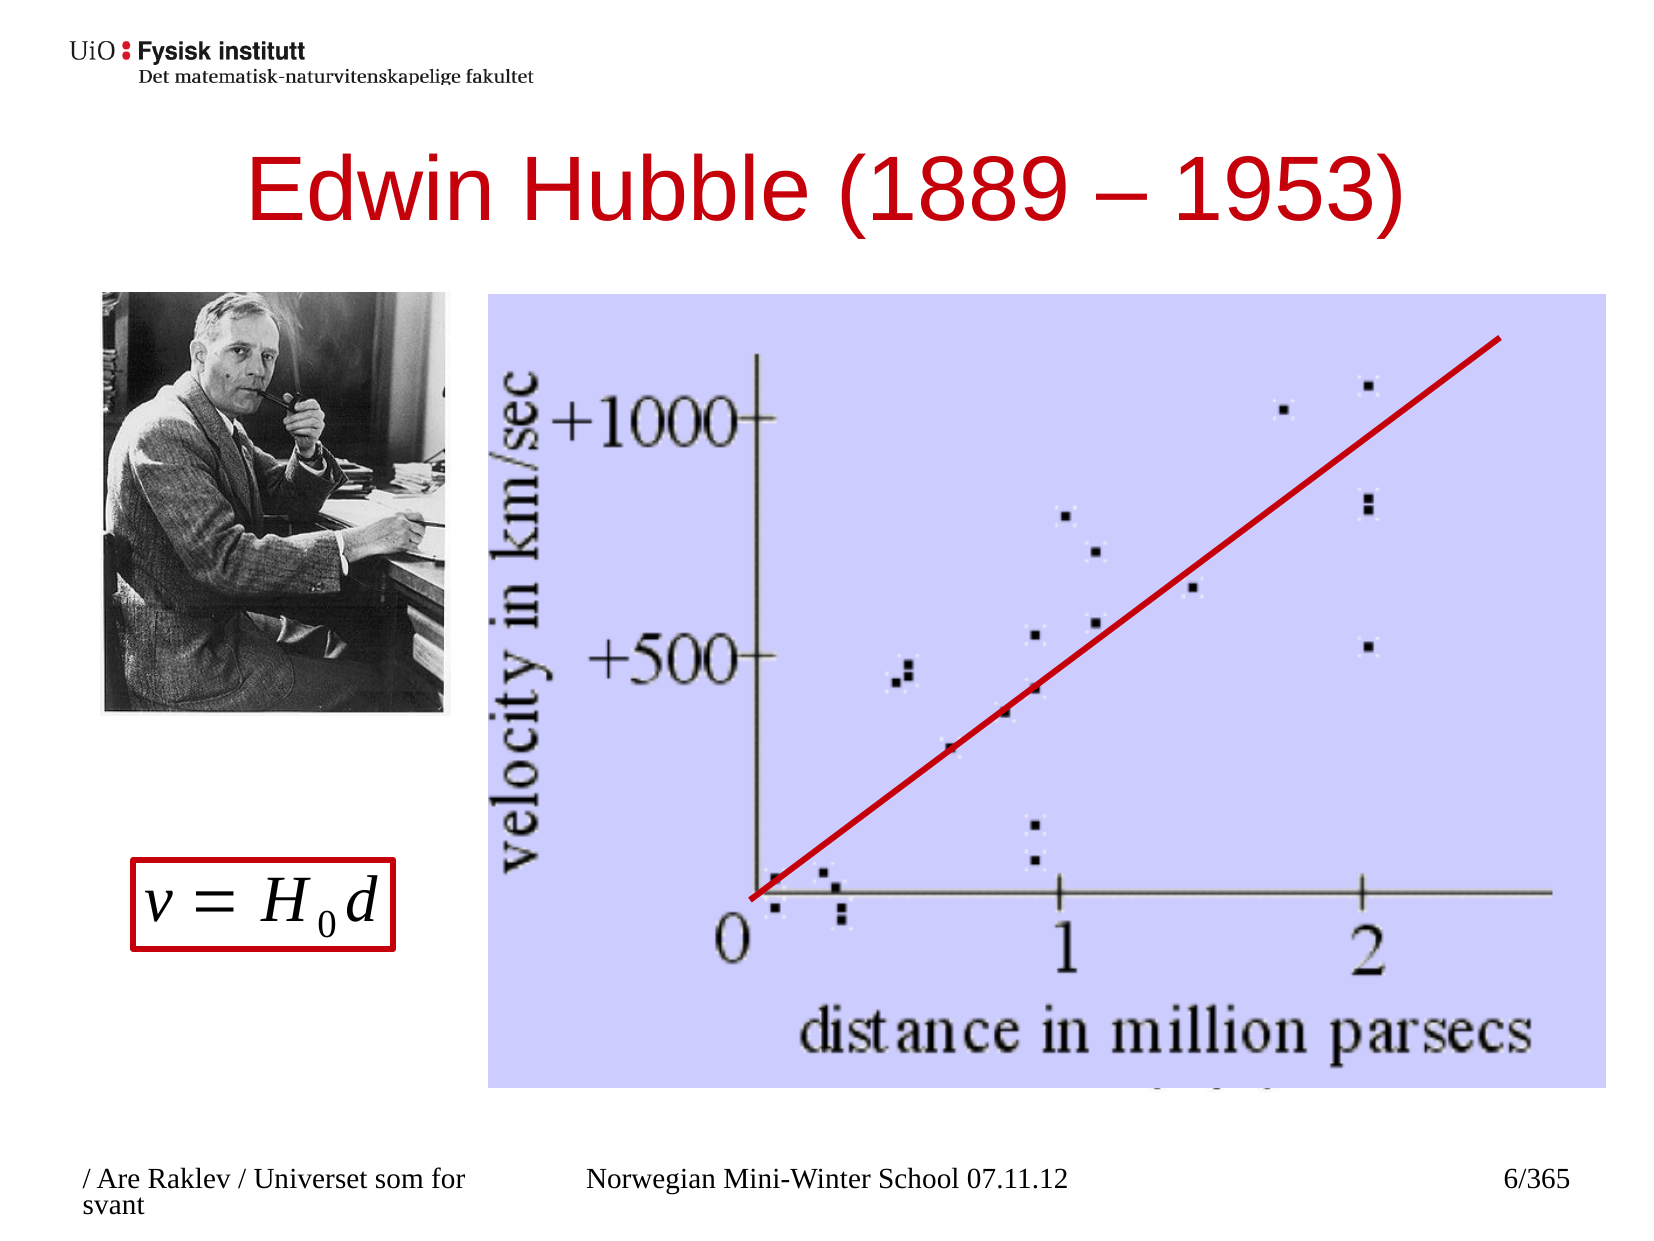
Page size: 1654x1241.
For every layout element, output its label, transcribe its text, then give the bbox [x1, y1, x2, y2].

title Edwin Hubble (1889 – 1953) [82, 84, 1571, 292]
picture [476, 294, 1606, 1106]
picture [100, 292, 451, 716]
chart [136, 862, 391, 947]
picture [68, 37, 537, 89]
